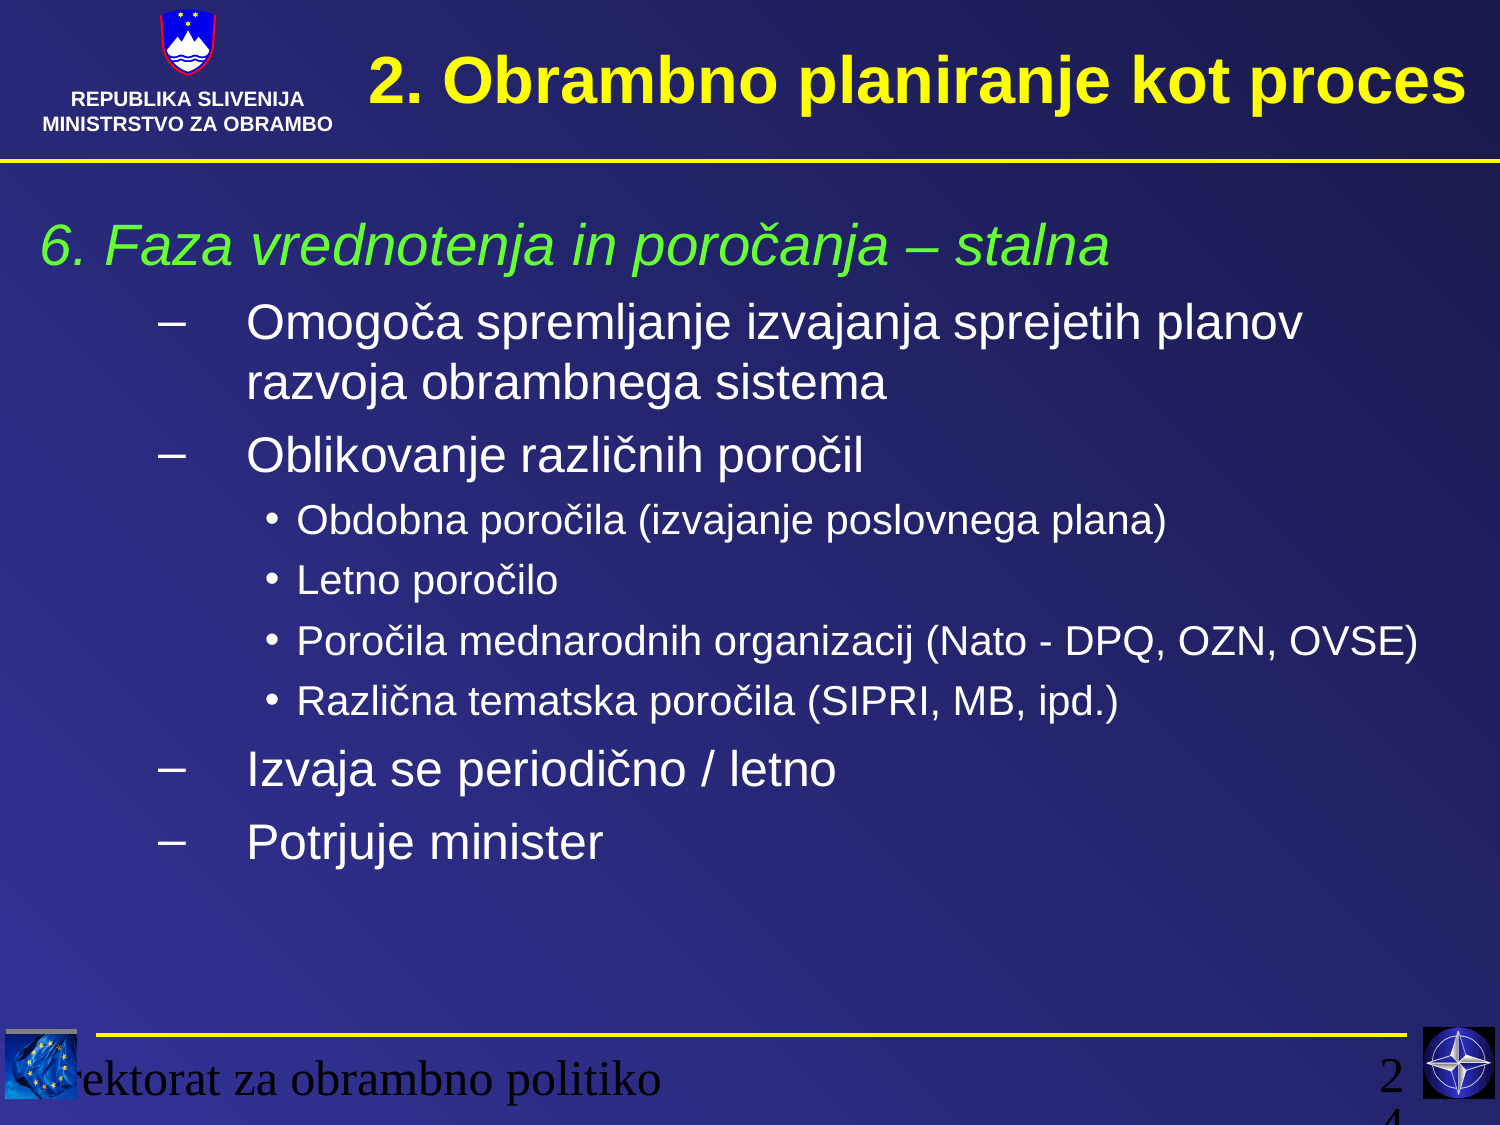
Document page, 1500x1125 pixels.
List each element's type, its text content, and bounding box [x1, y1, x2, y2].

title 2. Obrambno planiranje kot proces [348, 29, 1489, 125]
list 6. Faza vrednotenja in poročanja – stalna Omogoča spremljanje izvajanja sprejetih planov razvoja obrambnega sistema Oblikovanje različnih poročil Obdobna poročila (izvajanje poslovnega plana) Letno poročilo Poročila mednarodnih organizacij (Nato - DPQ, OZN, OVSE) Različna tematska poročila (SIPRI, MB, ipd.) Izvaja se periodično / letno Potrjuje minister [24, 199, 1476, 1051]
